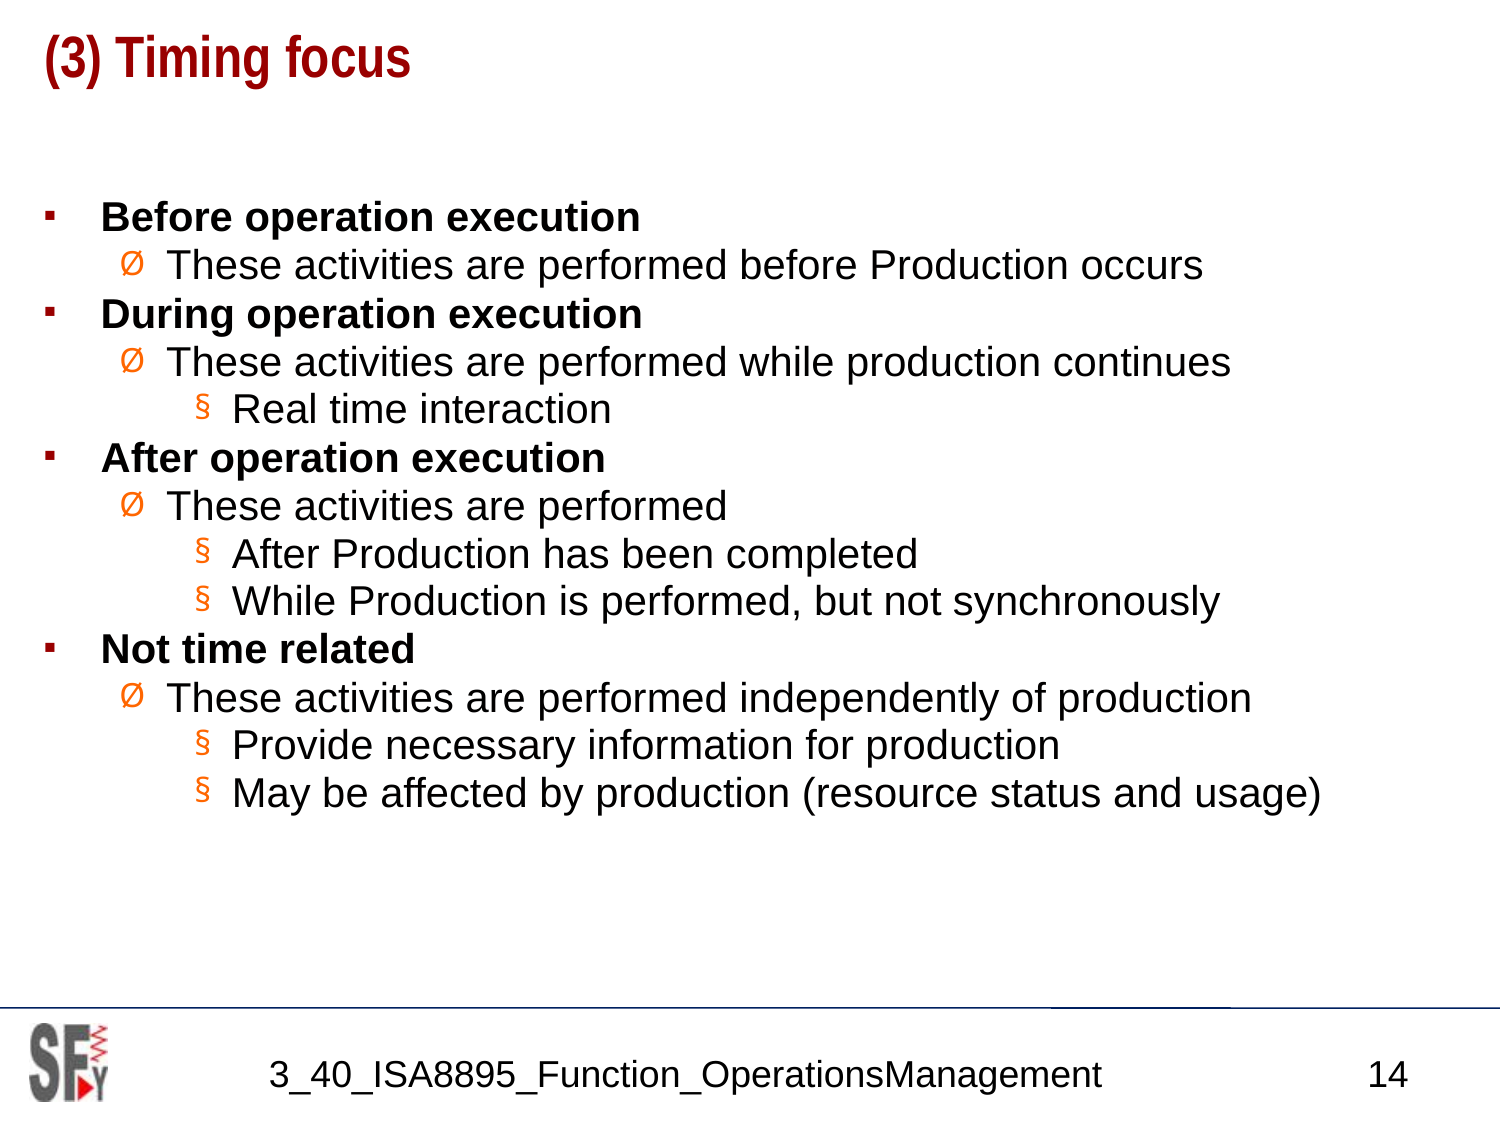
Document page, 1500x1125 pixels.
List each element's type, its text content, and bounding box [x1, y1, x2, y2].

footer 3_40_ISA8895_Function_OperationsManagement [253, 1034, 1336, 1103]
slide_number <numéro> [1352, 1034, 1490, 1103]
picture [29, 1023, 108, 1102]
list Before operation execution These activities are performed before Production occurs During operation execution These activities are performed while production continues Real time interaction After operation execution These activities are performed After Production has been completed While Production is performed, but not synchronously Not time related These activities are performed independently of production Provide necessary information for production May be affected by production (resource status and usage) [29, 184, 1471, 988]
title (3) Timing focus [29, 12, 1471, 138]
